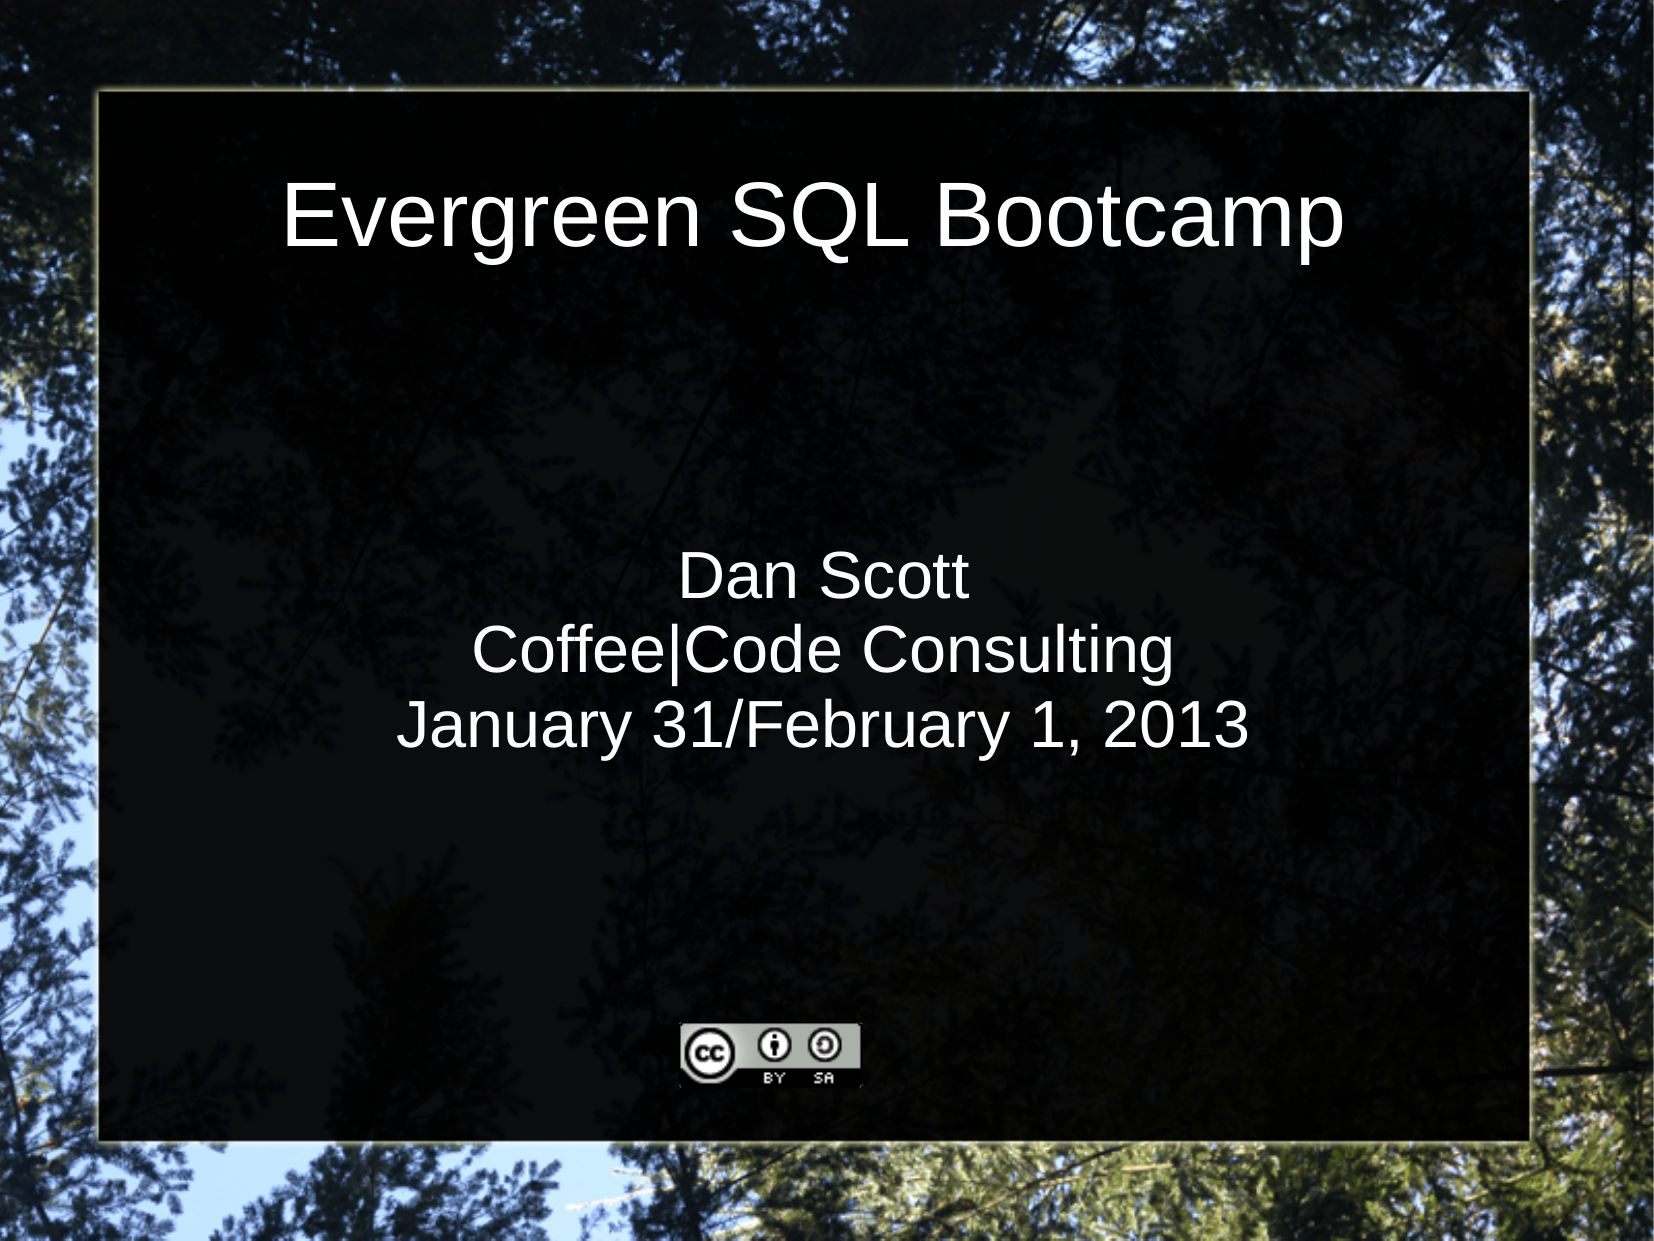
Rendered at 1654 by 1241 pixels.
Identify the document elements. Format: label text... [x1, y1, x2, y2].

title Evergreen SQL Bootcamp [90, 131, 1538, 299]
picture [0, 0, 1654, 1241]
subtitle Dan Scott Coffee|Code Consulting January 31/February 1, 2013 [112, 290, 1536, 1010]
